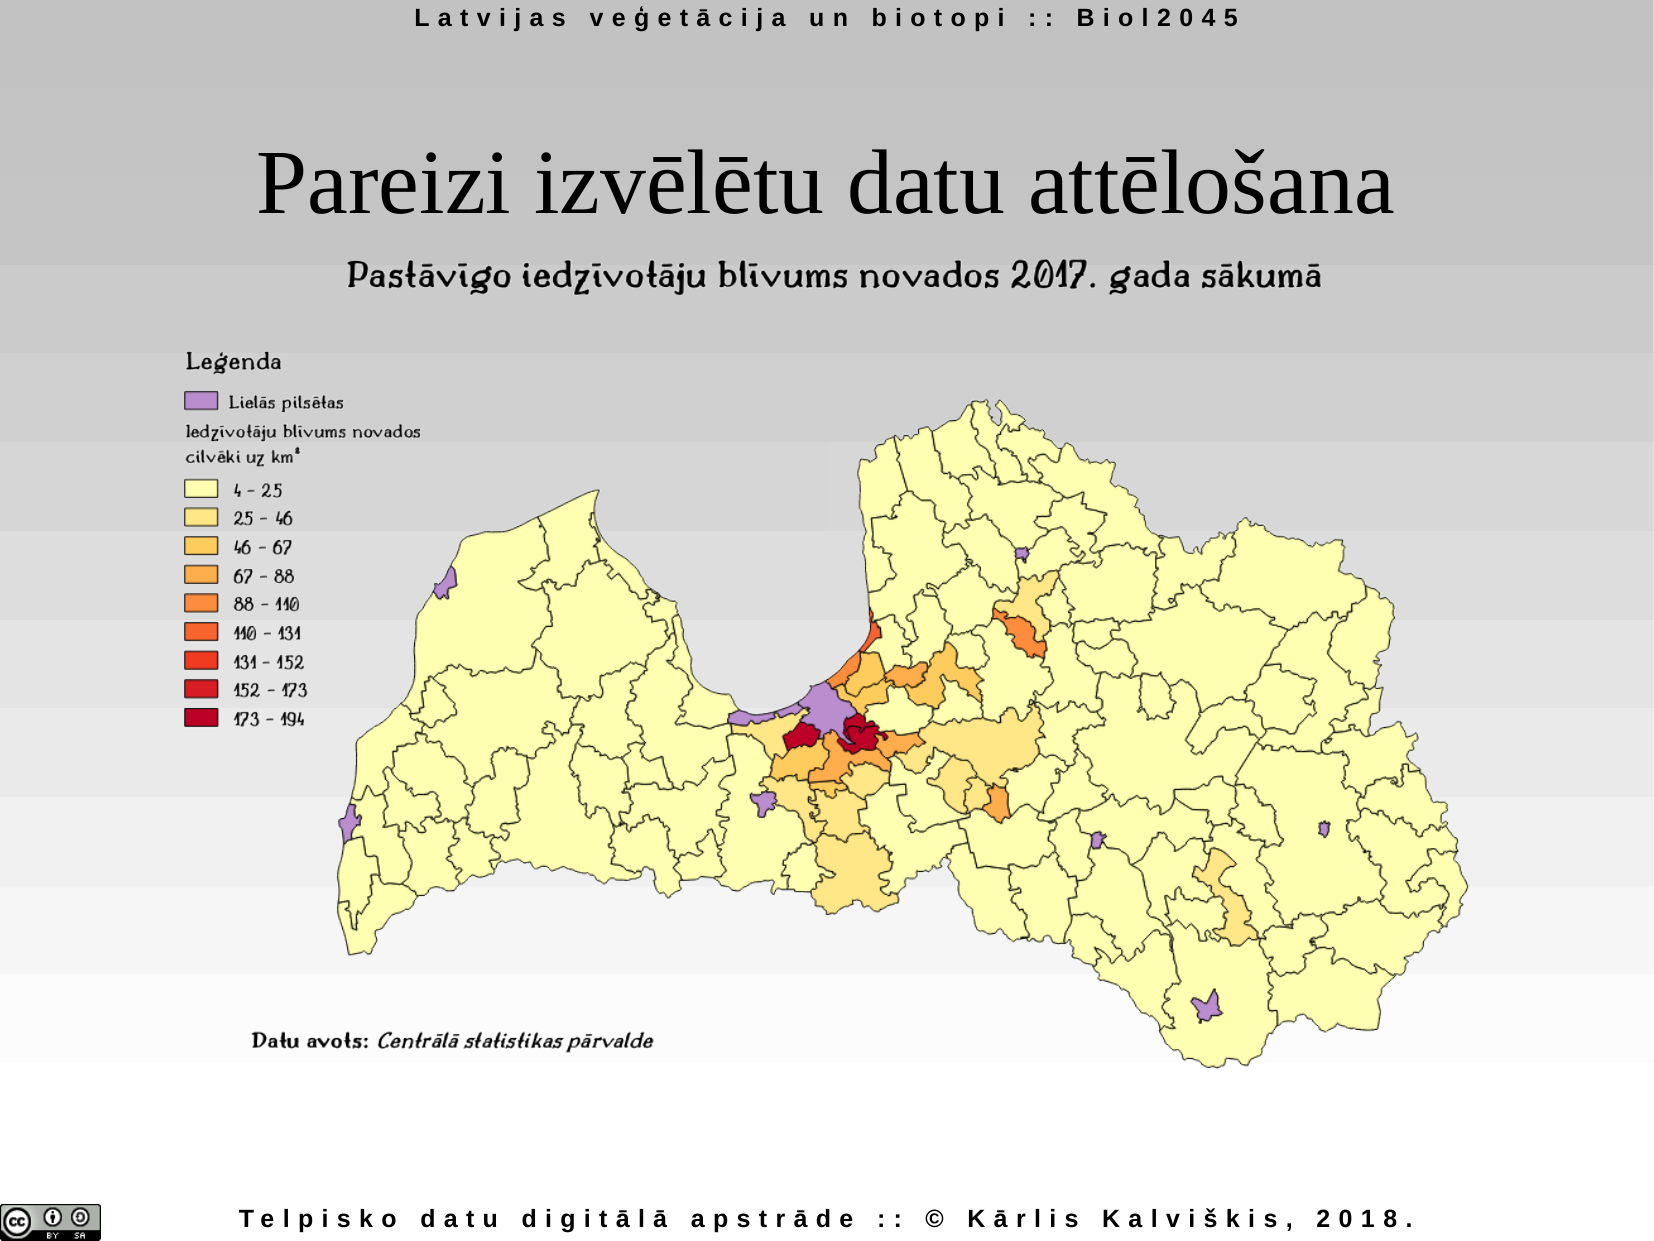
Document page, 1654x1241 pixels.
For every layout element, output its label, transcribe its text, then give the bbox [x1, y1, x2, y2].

picture [0, 0, 1654, 1241]
title Pareizi izvēlētu datu attēlošana [29, 49, 1625, 296]
